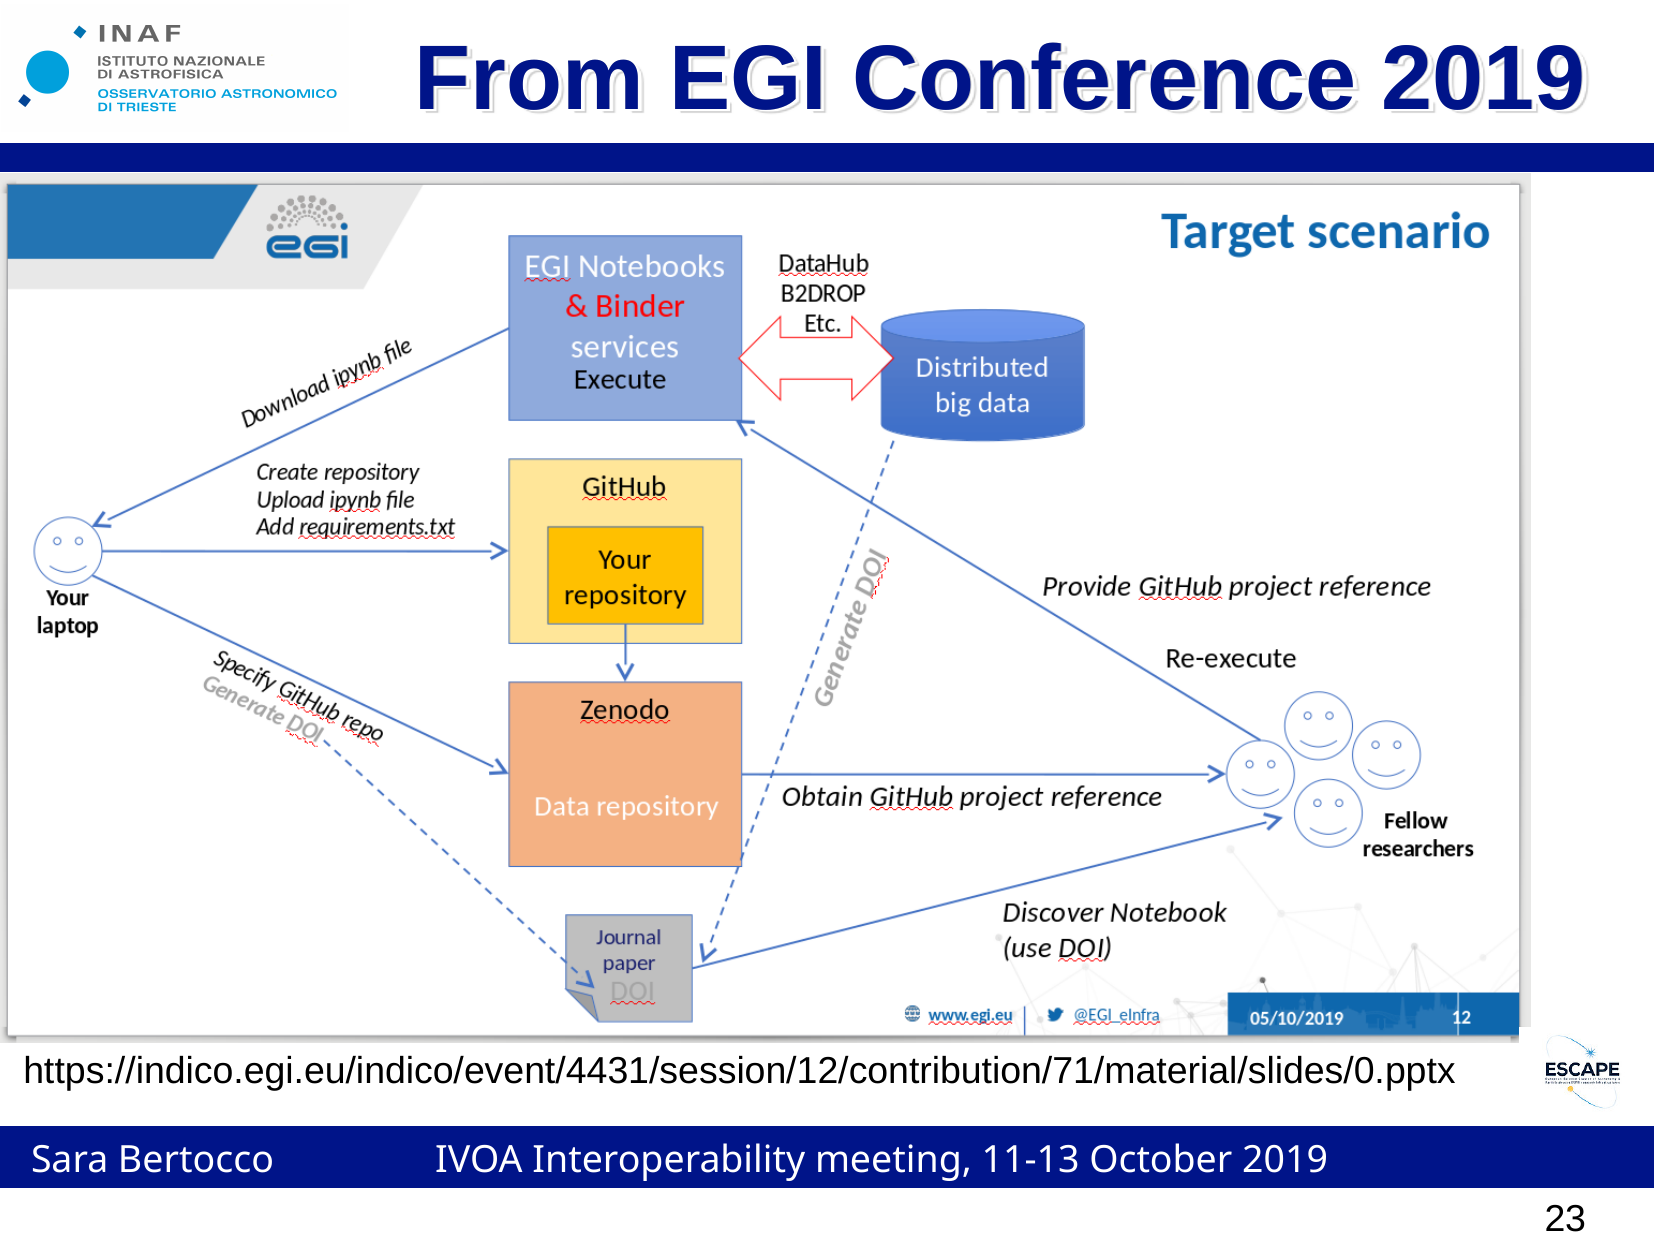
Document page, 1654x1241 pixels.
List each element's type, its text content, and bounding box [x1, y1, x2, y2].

text_box https://indico.egi.eu/indico/event/4431/session/12/contribution/71/material/slides/0.pptx [8, 1041, 1472, 1099]
title From EGI Conference 2019 [348, 4, 1654, 151]
picture [1, 4, 348, 132]
text_box [0, 143, 1654, 171]
text_box <number> [1529, 1217, 1654, 1241]
picture [0, 173, 1645, 1116]
text_box Cita la slide di Enol [0, 171, 1654, 1217]
